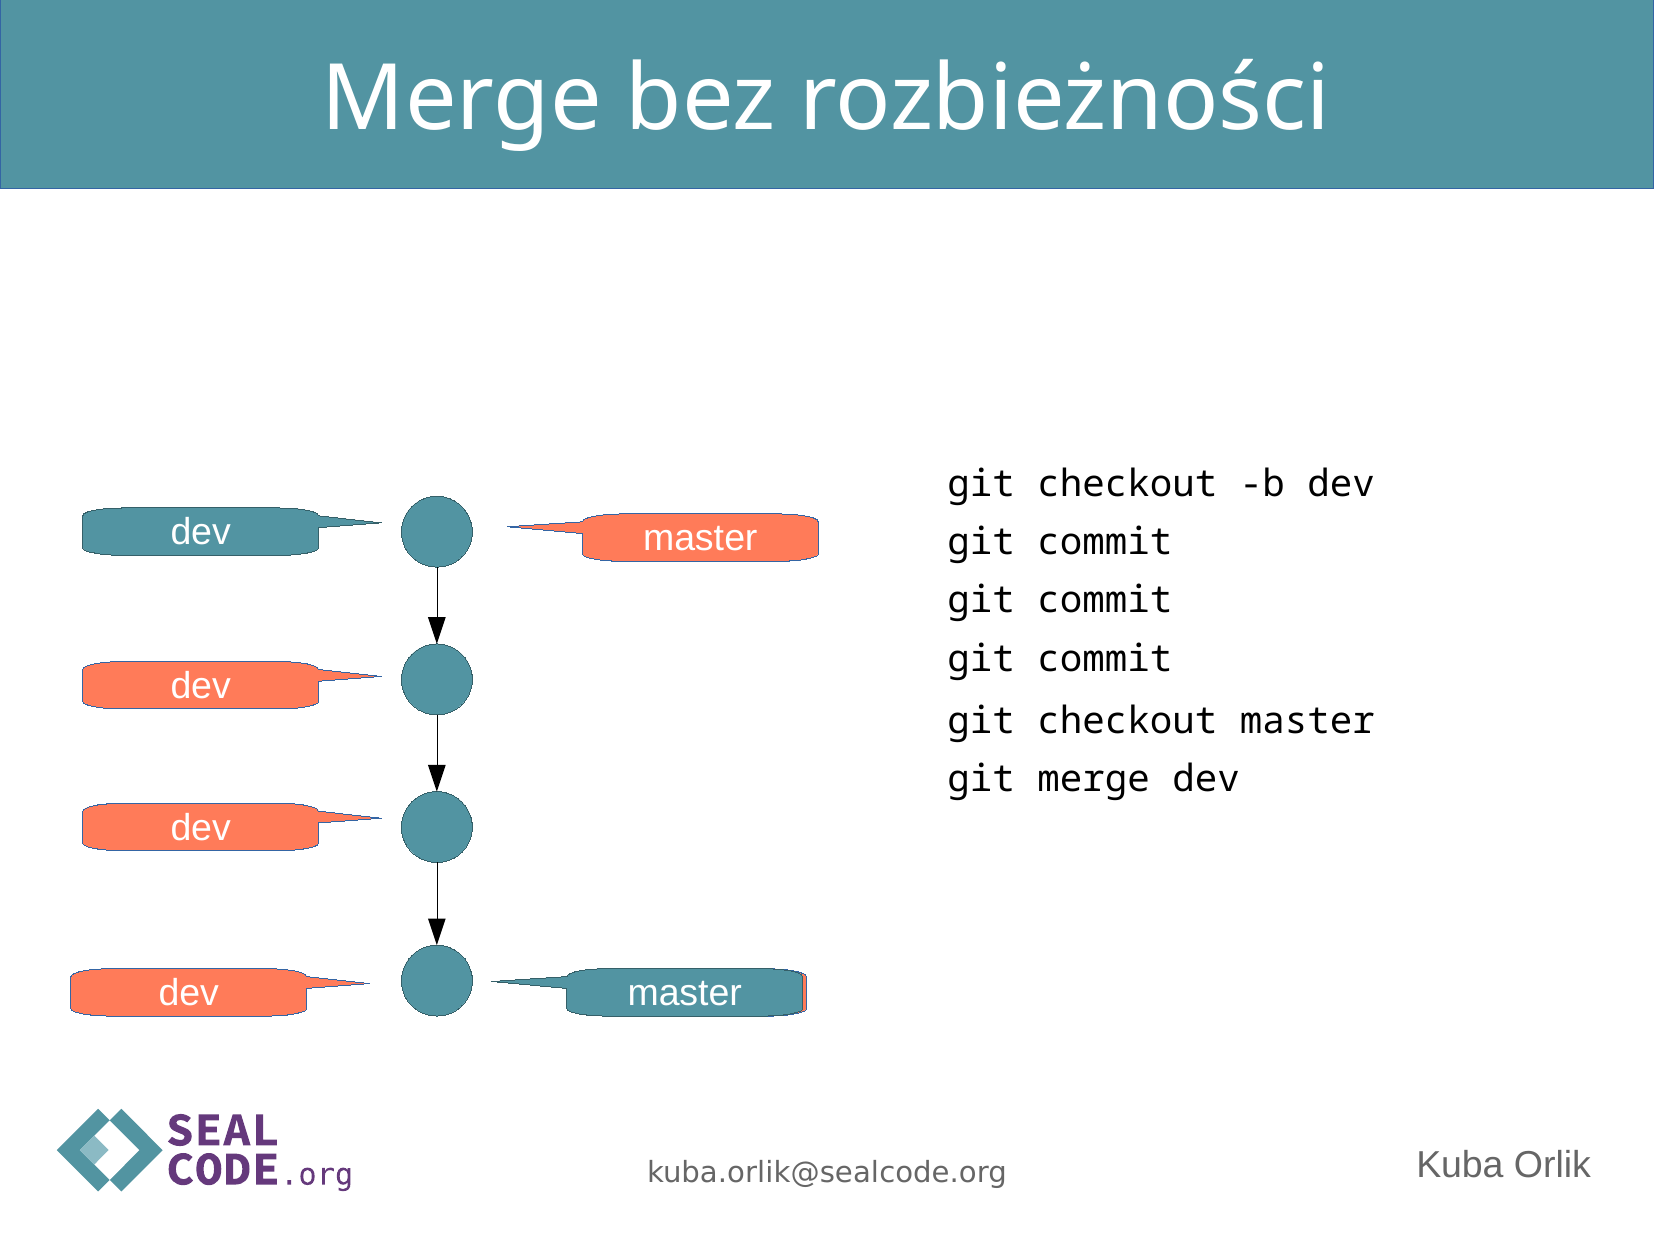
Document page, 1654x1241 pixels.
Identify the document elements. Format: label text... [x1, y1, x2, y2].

text_box master [507, 513, 819, 562]
text_box git commit [932, 565, 1524, 624]
text_box [401, 945, 473, 1017]
text_box dev [82, 661, 382, 709]
text_box [401, 791, 473, 863]
text_box master [795, 971, 807, 1014]
text_box [401, 496, 473, 568]
text_box master [491, 968, 803, 1017]
text_box dev [82, 507, 382, 556]
text_box dev [70, 968, 370, 1017]
text_box git checkout -b dev [932, 448, 1524, 507]
text_box git commit [932, 507, 1524, 565]
text_box git checkout master [932, 685, 1524, 744]
text_box git merge dev [932, 744, 1524, 803]
text_box dev [82, 803, 382, 851]
title Merge bez rozbieżności [82, 0, 1571, 190]
text_box git commit [932, 624, 1524, 683]
text_box [401, 643, 473, 715]
